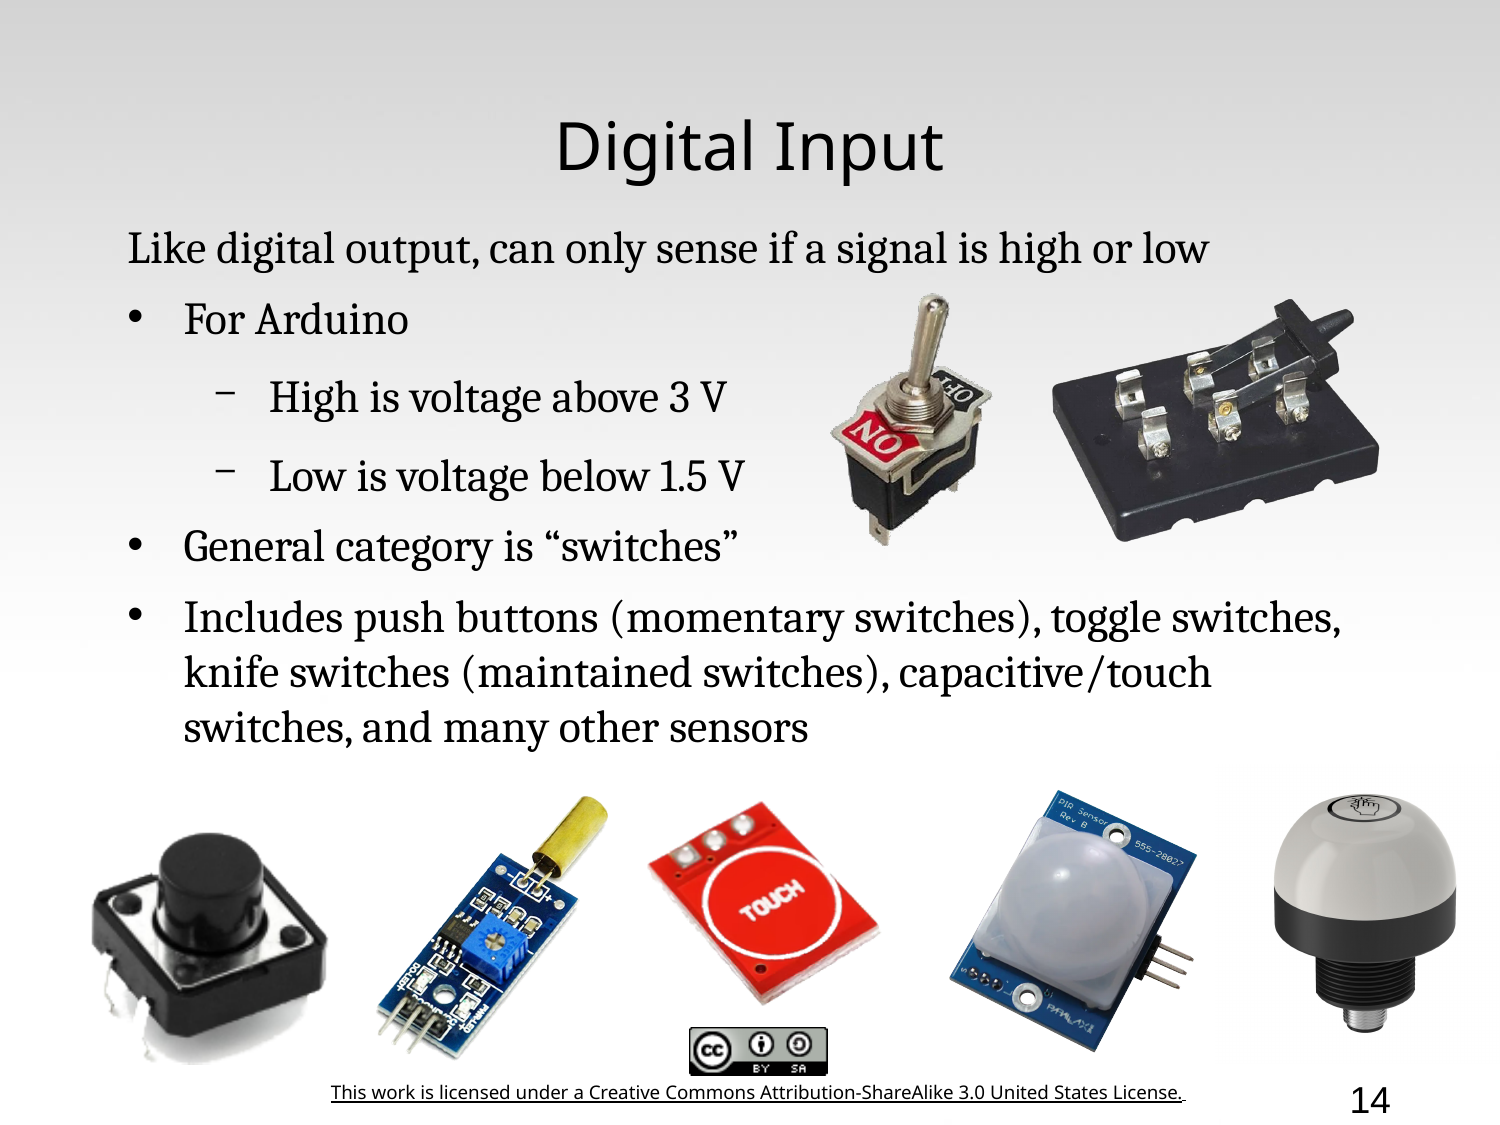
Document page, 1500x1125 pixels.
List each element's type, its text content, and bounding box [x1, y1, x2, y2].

picture [0, 0, 1500, 1125]
title Digital Input [112, 49, 1388, 209]
list Like digital output, can only sense if a signal is high or low For Arduino High is voltage above 3 V Low is voltage below 1.5 V General category is “switches” Includes push buttons (momentary switches), toggle switches, knife switches (maintained switches), capacitive/touch switches, and many other sensors [112, 209, 1388, 705]
